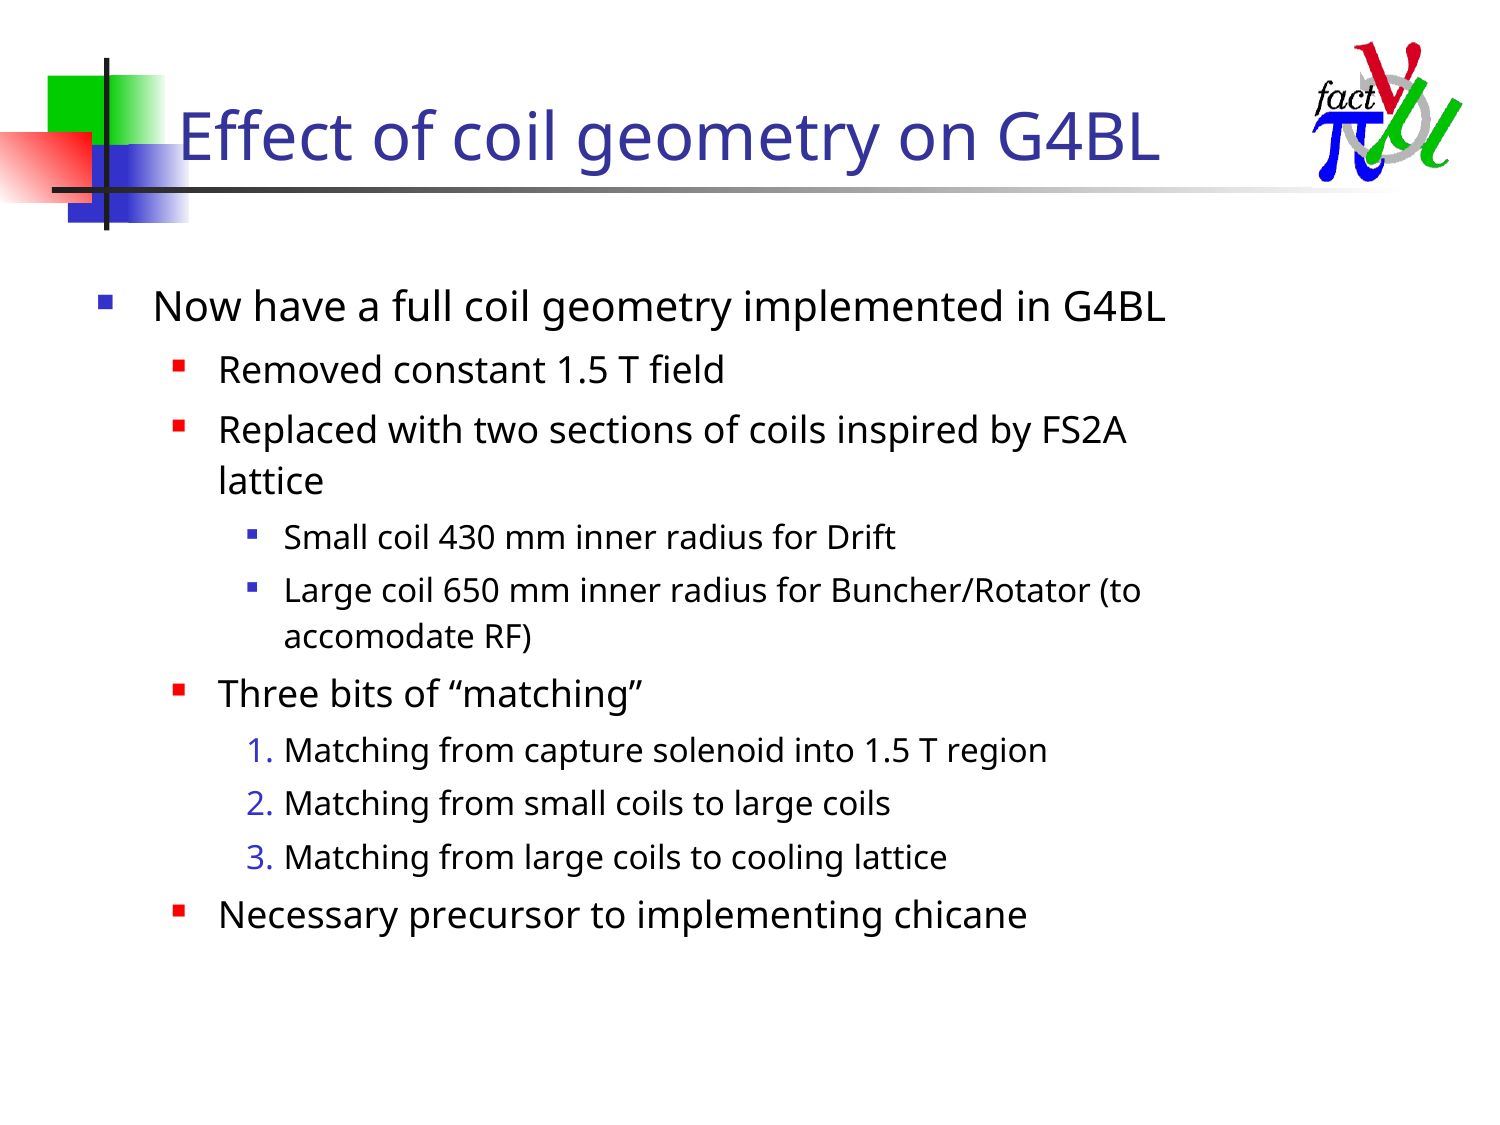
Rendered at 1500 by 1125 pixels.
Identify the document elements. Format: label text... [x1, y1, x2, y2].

picture [1441, 41, 1463, 188]
list Now have a full coil geometry implemented in G4BL Removed constant 1.5 T field Replaced with two sections of coils inspired by FS2A lattice Small coil 430 mm inner radius for Drift Large coil 650 mm inner radius for Buncher/Rotator (to accomodate RF) Three bits of “matching” Matching from capture solenoid into 1.5 T region Matching from small coils to large coils Matching from large coils to cooling lattice Necessary precursor to implementing chicane [81, 269, 1228, 801]
title Effect of coil geometry on G4BL [162, 0, 1441, 188]
